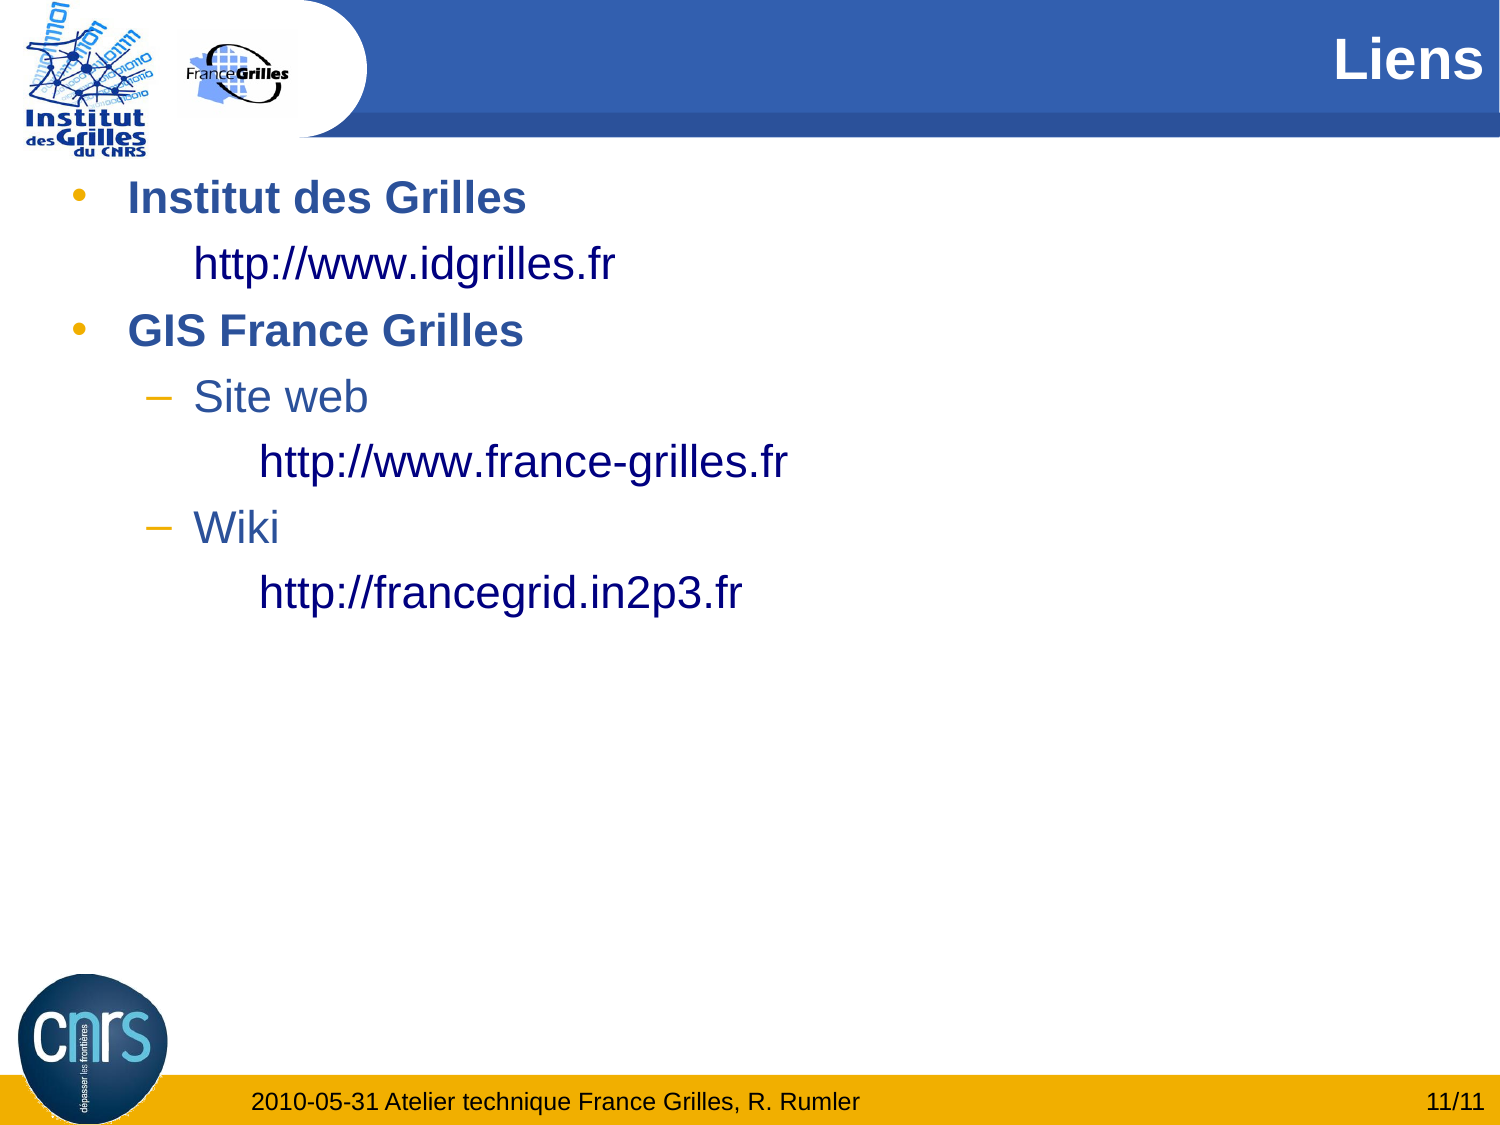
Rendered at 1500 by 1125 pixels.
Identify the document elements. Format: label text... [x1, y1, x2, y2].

picture [17, 974, 168, 1125]
title Liens [395, 0, 1500, 152]
list Institut des Grilles http://www.idgrilles.fr GIS France Grilles Site web http://www.france-grilles.fr Wiki http://francegrid.in2p3.fr [56, 159, 1466, 1052]
text_box 2010-05-31 Atelier technique France Grilles, R. Rumler [236, 1080, 1270, 1124]
picture [0, 0, 298, 159]
text_box <numéro>/11 [1299, 1080, 1500, 1124]
